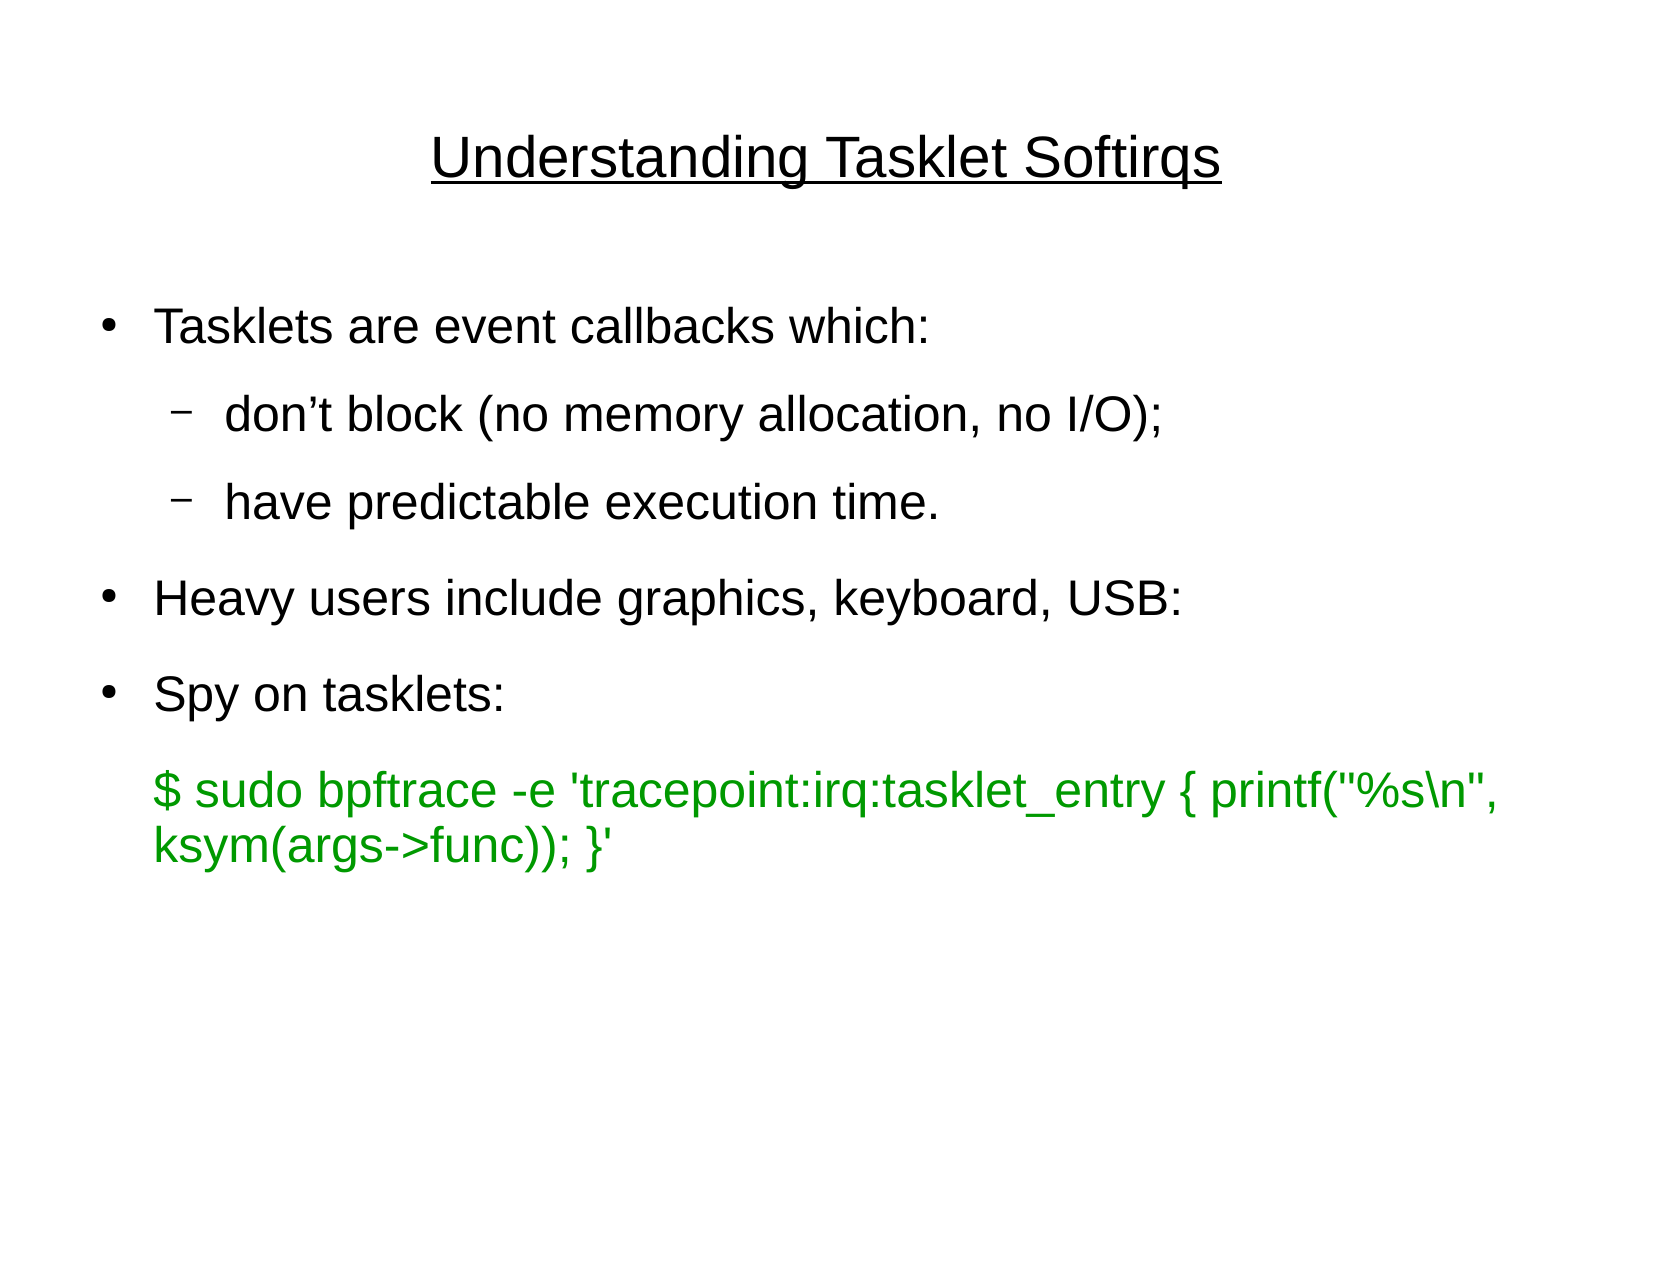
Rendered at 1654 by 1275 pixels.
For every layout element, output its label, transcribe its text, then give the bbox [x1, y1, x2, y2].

list Tasklets are event callbacks which: don’t block (no memory allocation, no I/O); have predictable execution time. Heavy users include graphics, keyboard, USB: Spy on tasklets: $ sudo bpftrace -e 'tracepoint:irq:tasklet_entry { printf("%s\n", ksym(args->func)); }' [82, 298, 1571, 1038]
title Understanding Tasklet Softirqs [82, 50, 1571, 264]
